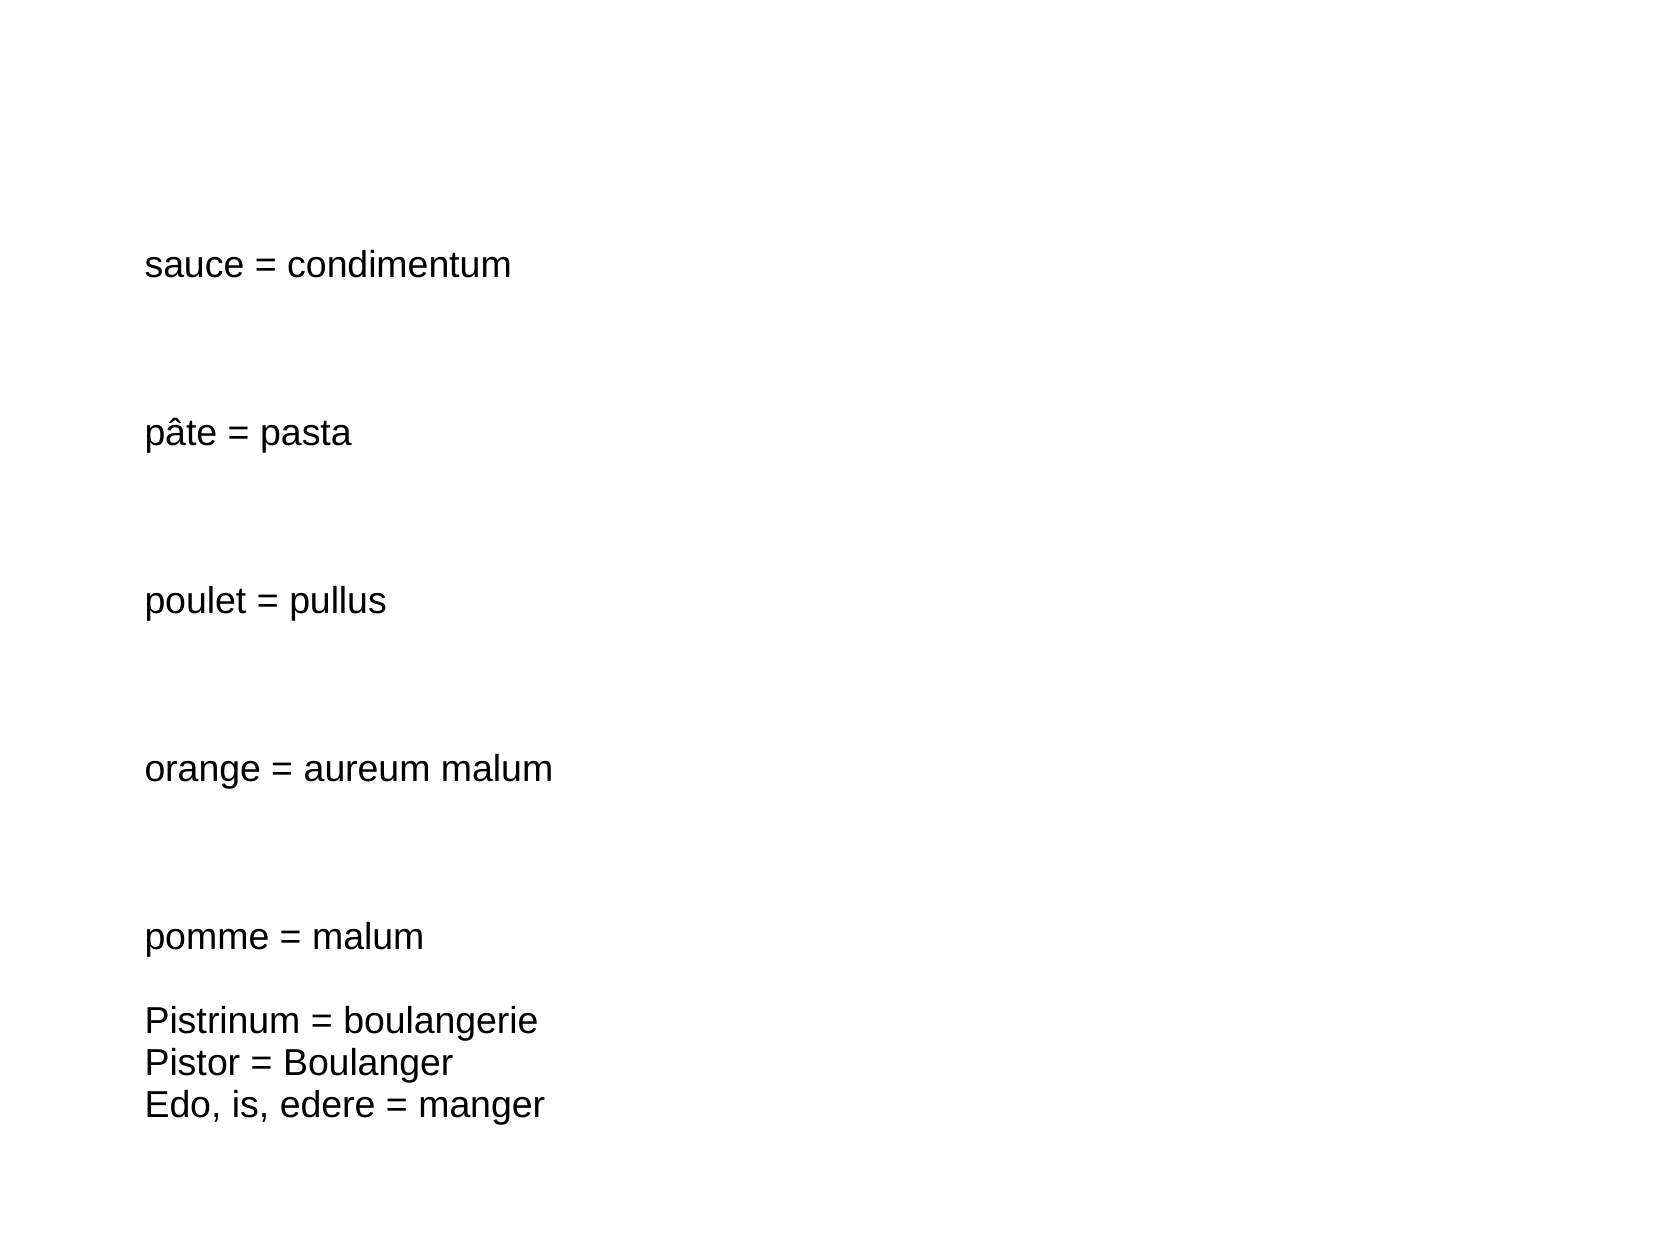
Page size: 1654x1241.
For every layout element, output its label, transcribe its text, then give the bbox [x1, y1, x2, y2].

text_box sauce = condimentum pâte = pasta poulet = pullus orange = aureum malum pomme = malum Pistrinum = boulangerie Pistor = Boulanger Edo, is, edere = manger [129, 236, 1512, 1177]
